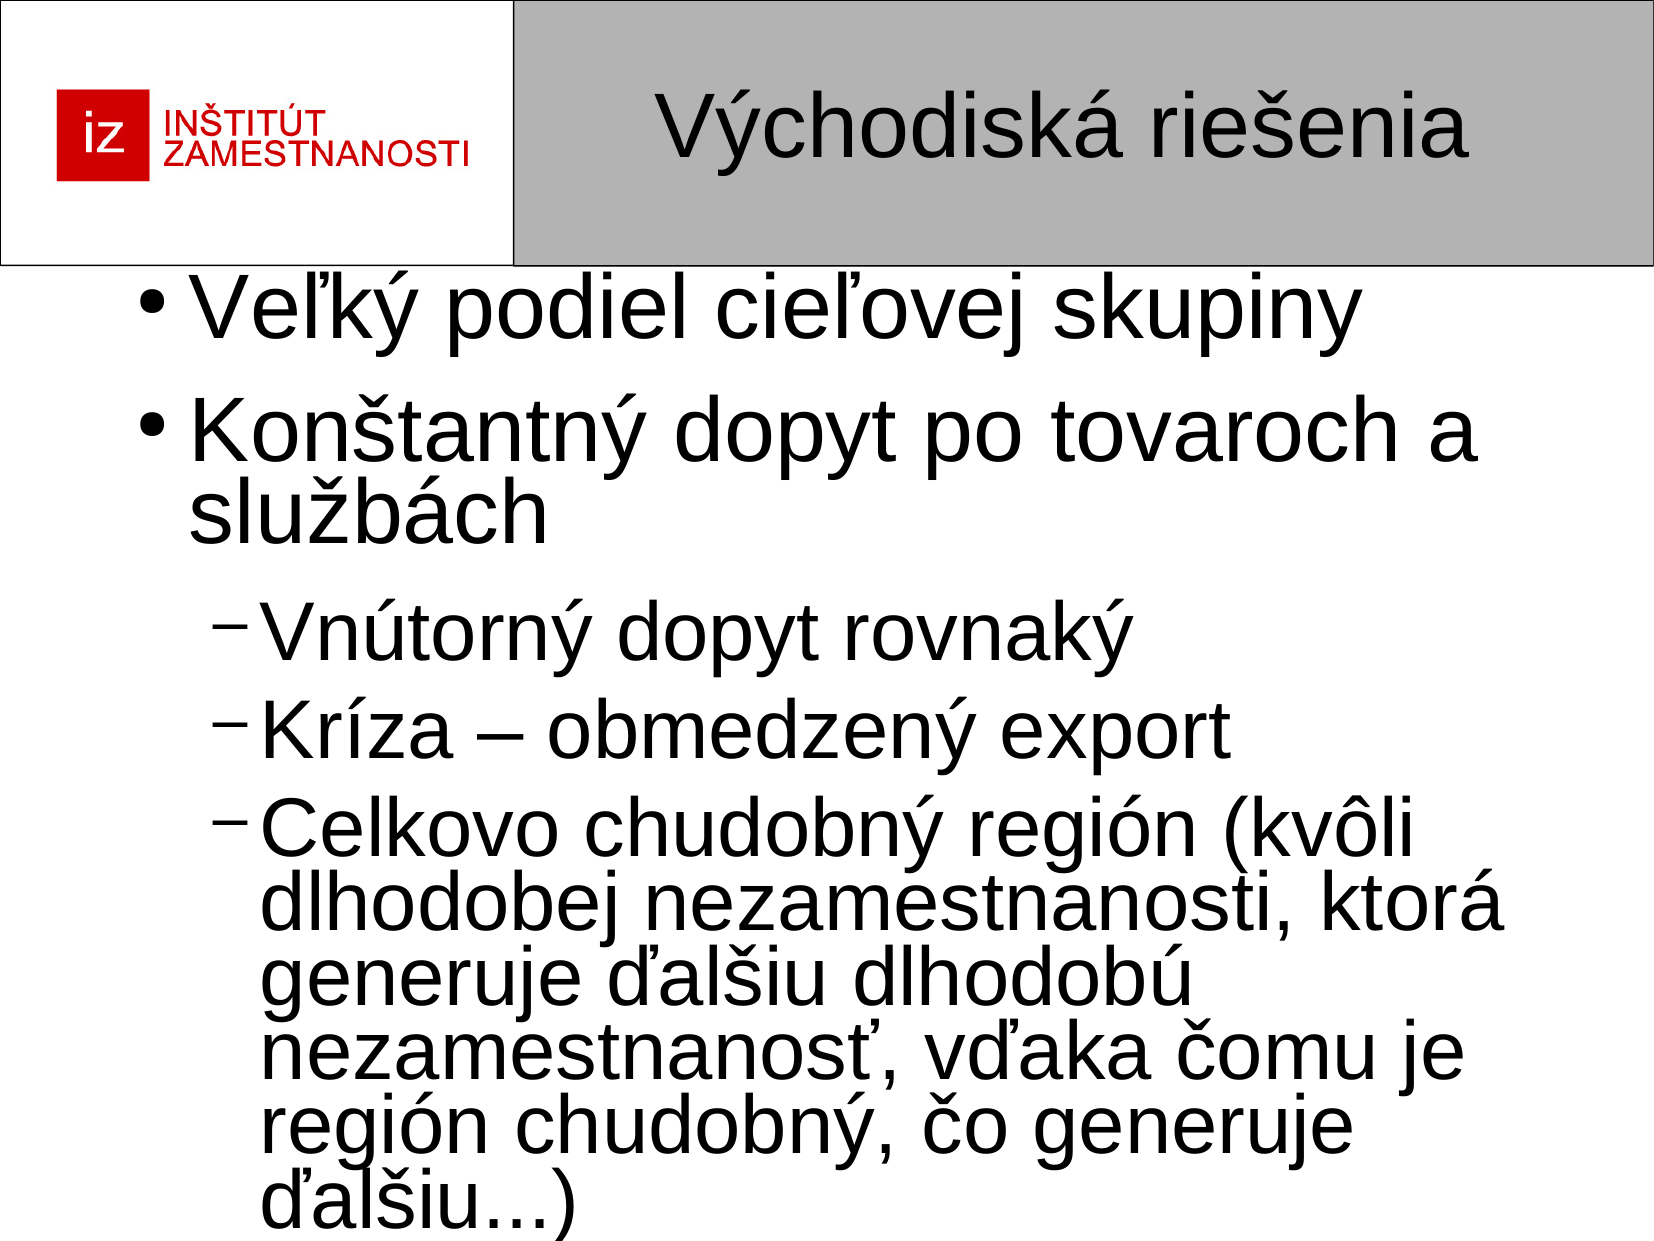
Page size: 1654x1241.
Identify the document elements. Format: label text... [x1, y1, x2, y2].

title Východiská riešenia [561, 29, 1565, 237]
list Veľký podiel cieľovej skupiny Konštantný dopyt po tovaroch a službách Vnútorný dopyt rovnaký Kríza – obmedzený export Celkovo chudobný región (kvôli dlhodobej nezamestnanosti, ktorá generuje ďalšiu dlhodobú nezamestnanosť, vďaka čomu je región chudobný, čo generuje ďalšiu...) [118, 273, 1530, 1241]
picture [5, 8, 512, 257]
